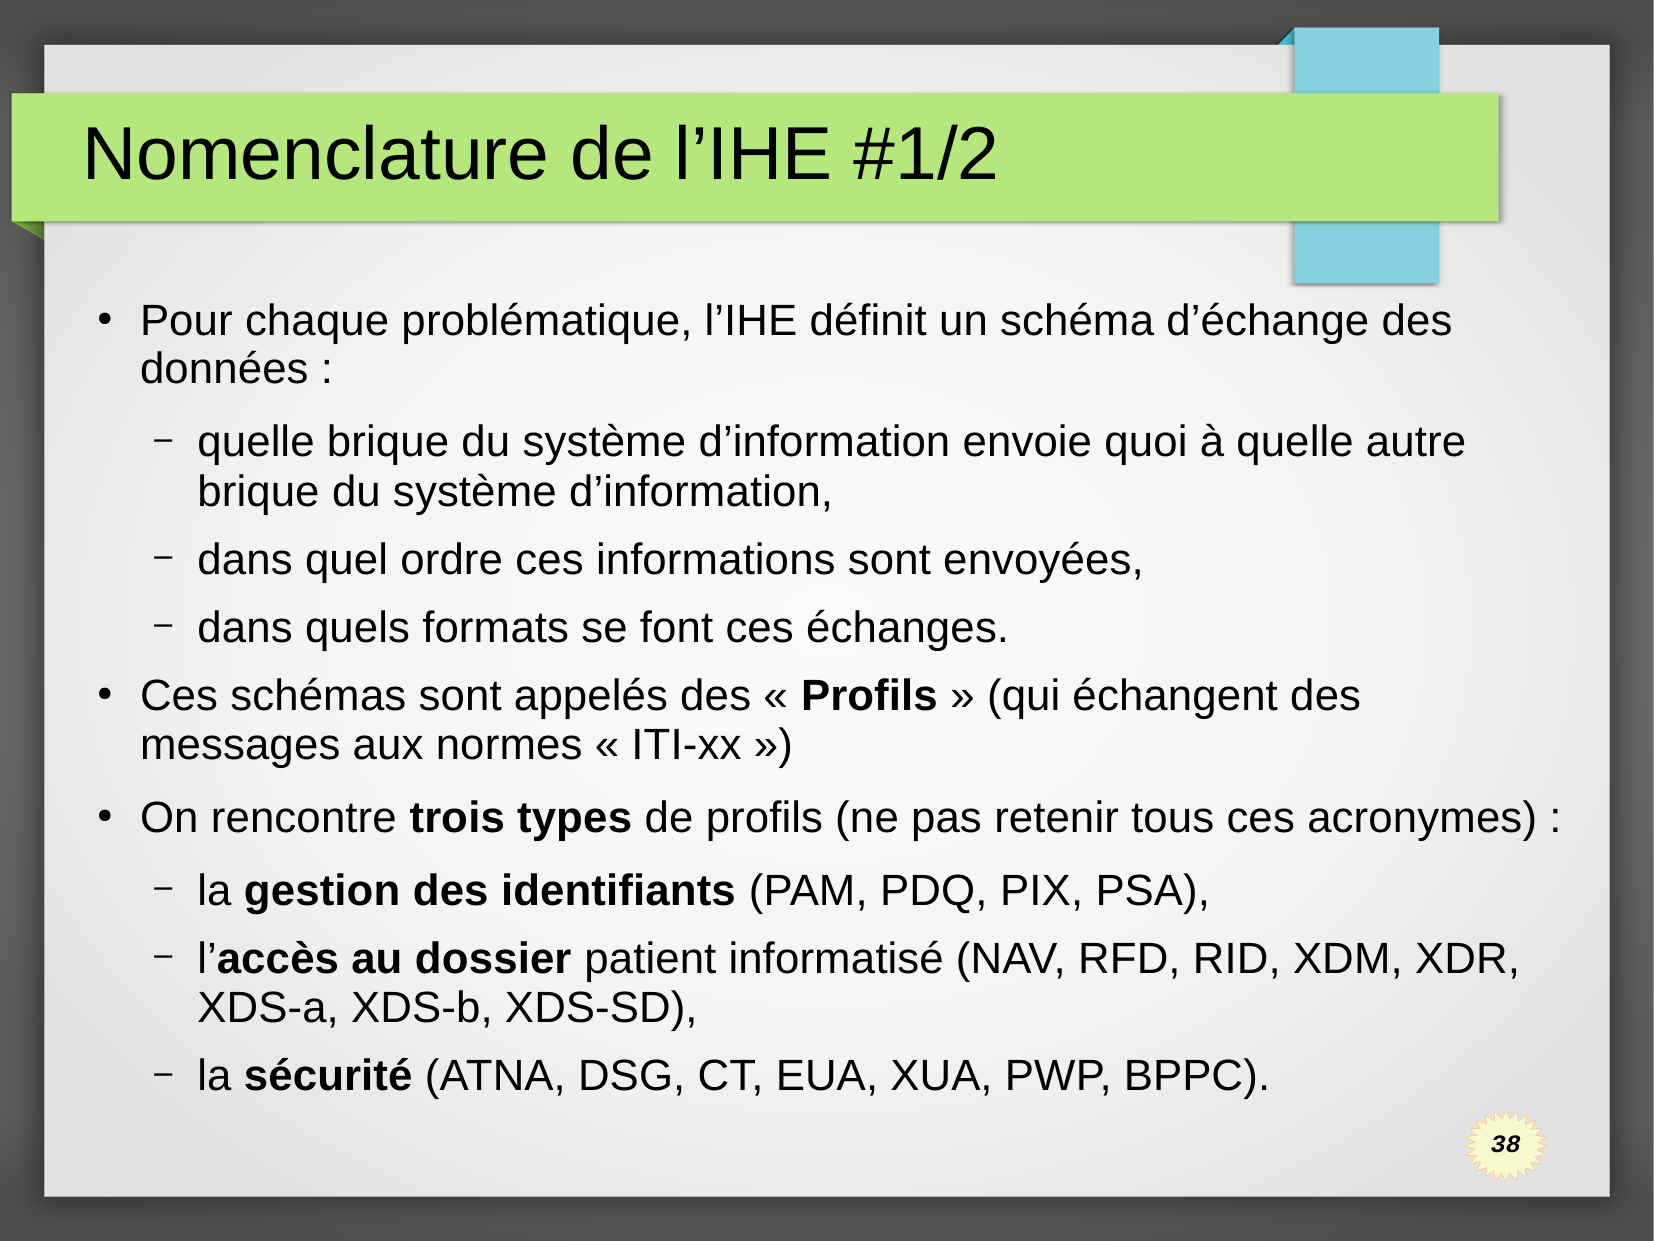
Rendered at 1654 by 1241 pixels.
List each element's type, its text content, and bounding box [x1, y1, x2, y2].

title Nomenclature de l’IHE #1/2 [82, 94, 1264, 213]
picture [0, 0, 1654, 1241]
list Pour chaque problématique, l’IHE définit un schéma d’échange des données : quelle brique du système d’information envoie quoi à quelle autre brique du système d’information, dans quel ordre ces informations sont envoyées, dans quels formats se font ces échanges. Ces schémas sont appelés des « Profils » (qui échangent des messages aux normes « ITI-xx ») On rencontre trois types de profils (ne pas retenir tous ces acronymes) : la gestion des identifiants (PAM, PDQ, PIX, PSA), l’accès au dossier patient informatisé (NAV, RFD, RID, XDM, XDR, XDS-a, XDS-b, XDS-SD), la sécurité (ATNA, DSG, CT, EUA, XUA, PWP, BPPC). [82, 295, 1571, 1111]
